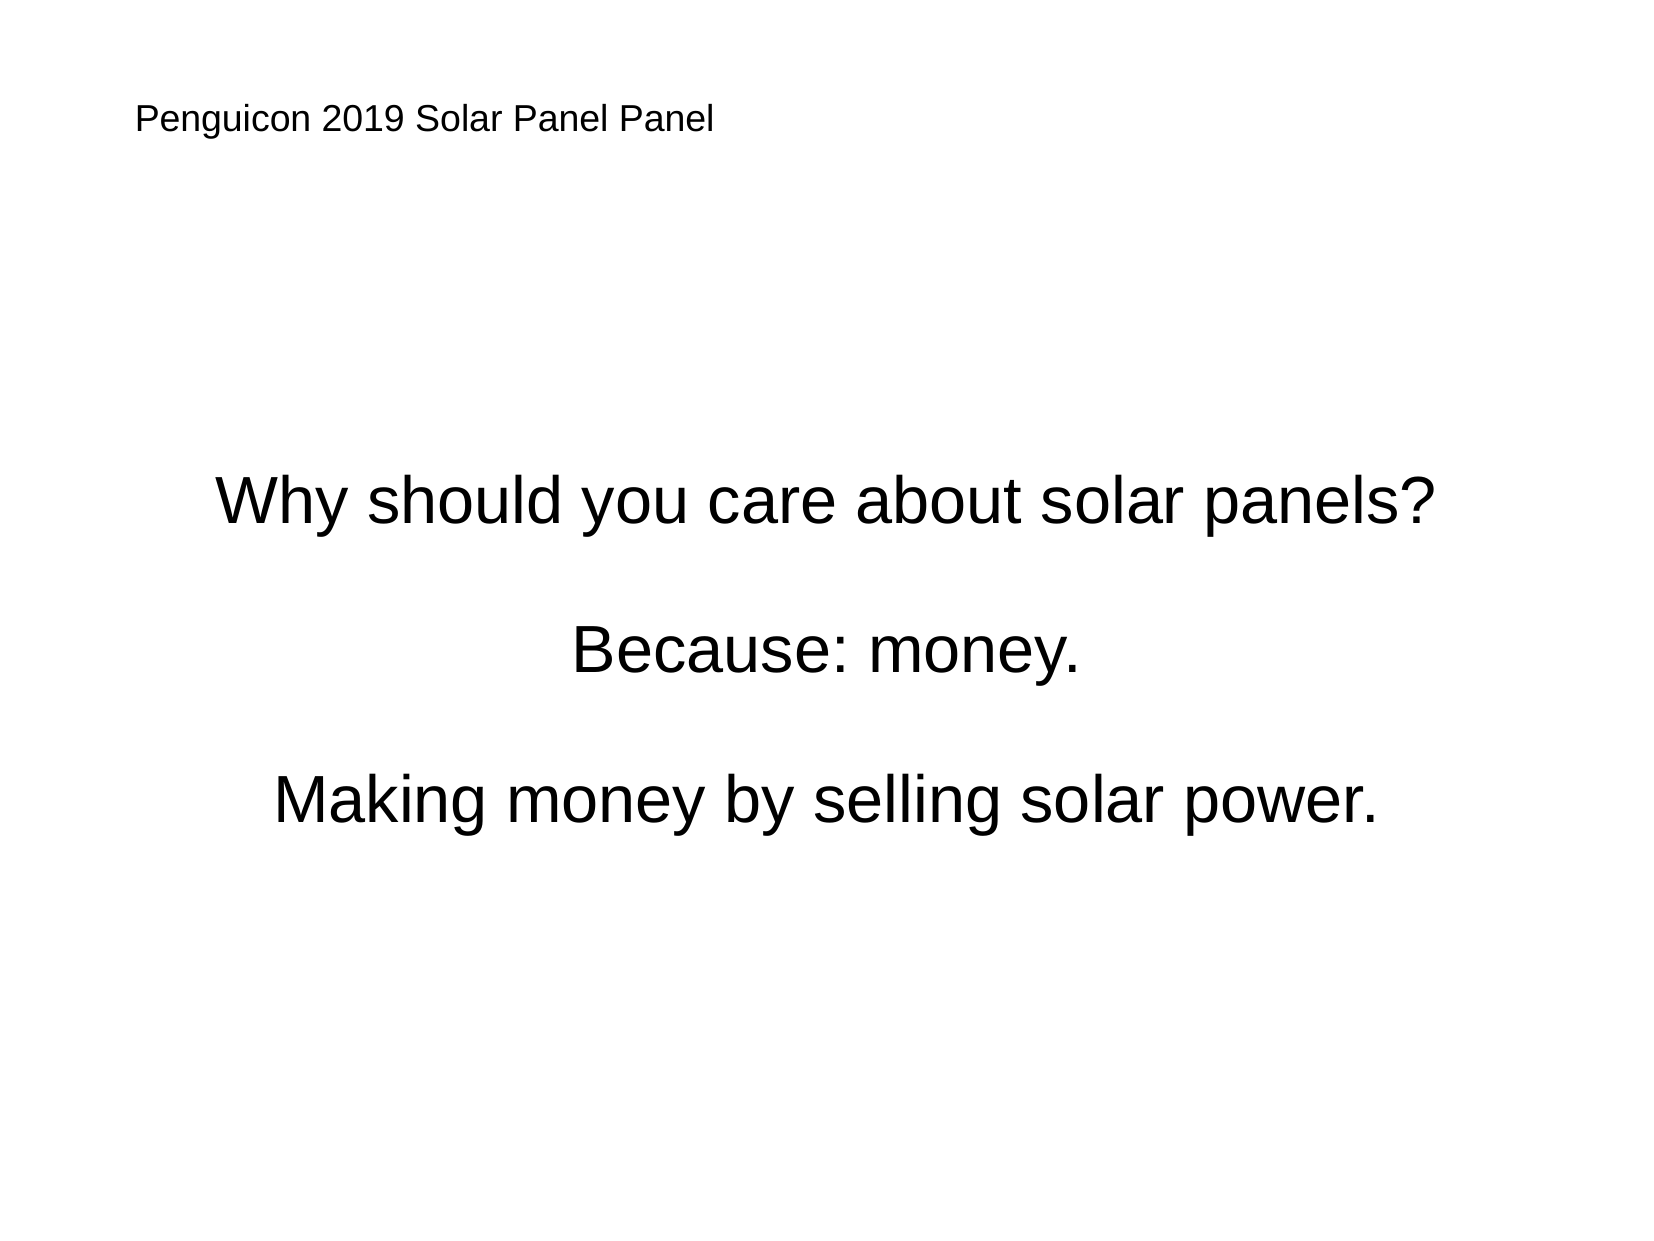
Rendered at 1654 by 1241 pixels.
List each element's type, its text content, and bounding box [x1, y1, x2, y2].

text_box Penguicon 2019 Solar Panel Panel [120, 90, 1576, 147]
subtitle Why should you care about solar panels? Because: money. Making money by selling solar power. [82, 290, 1571, 1010]
